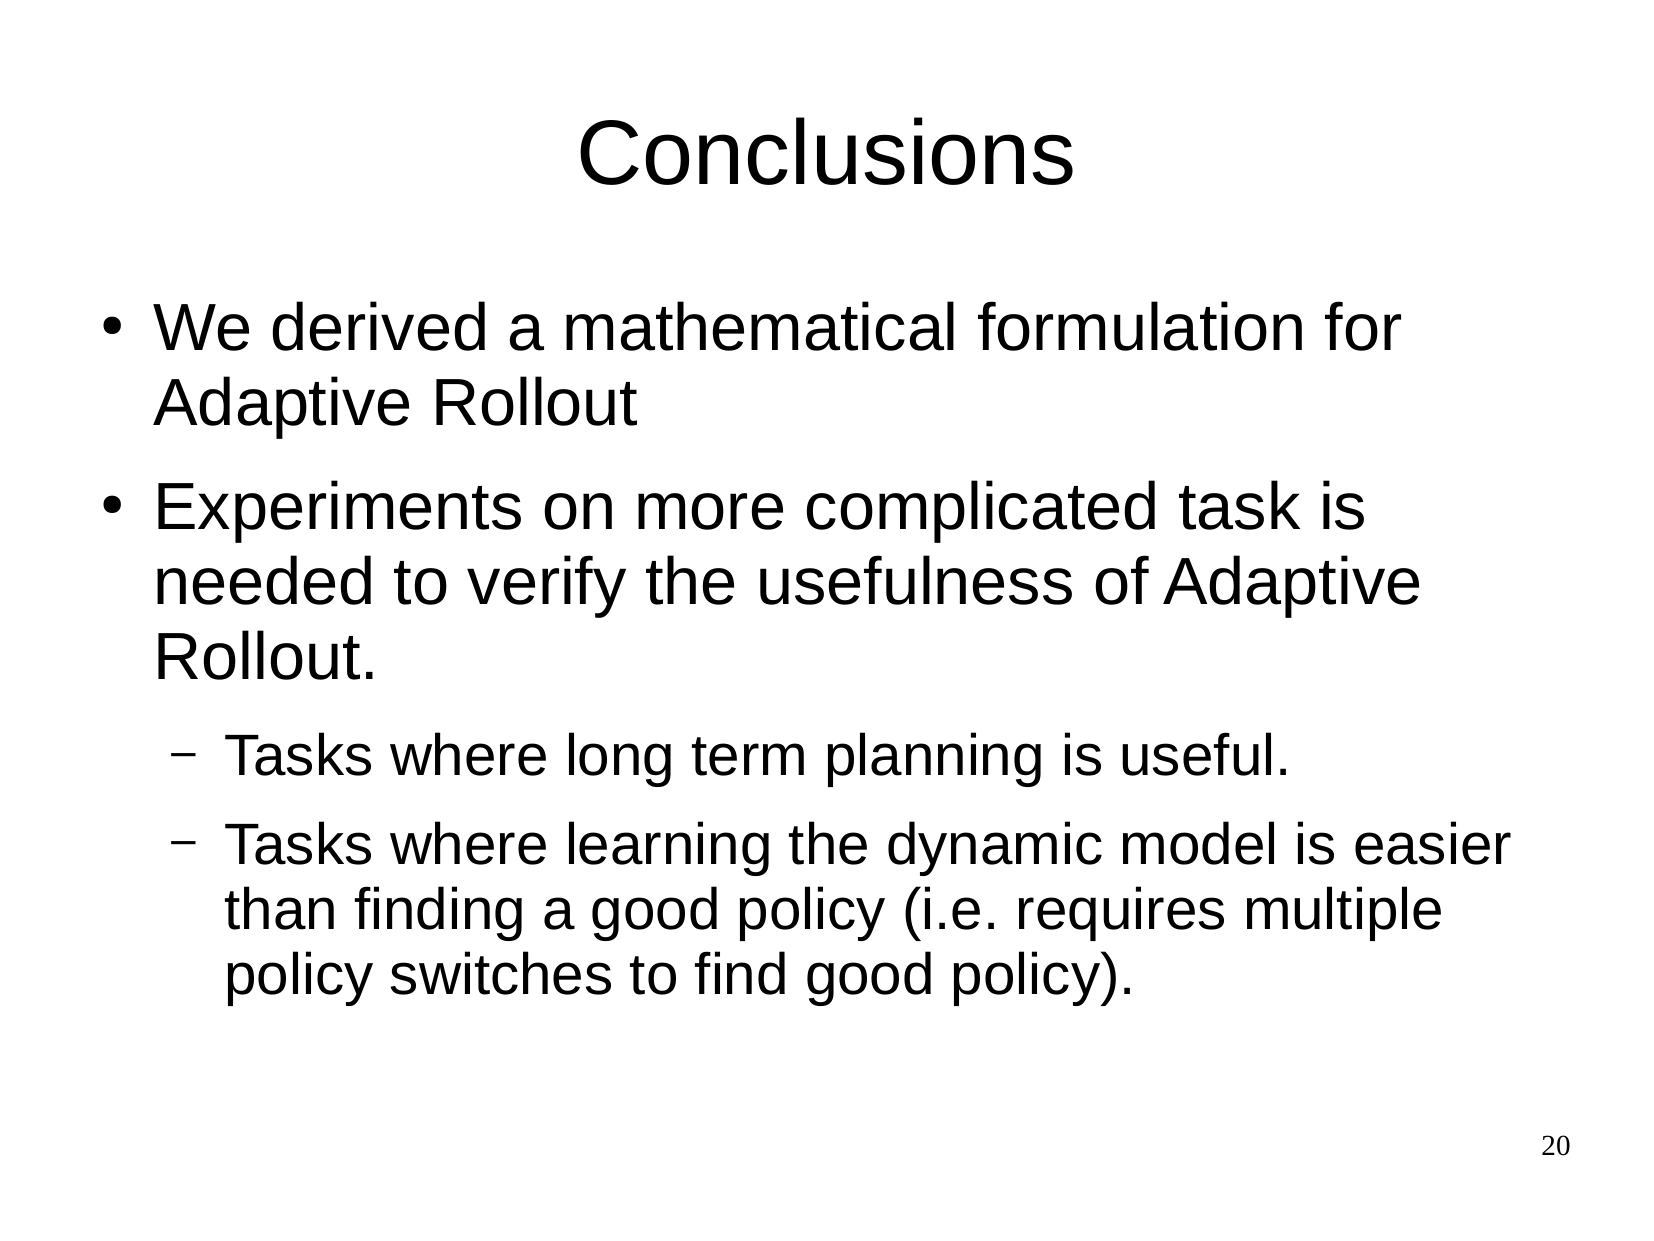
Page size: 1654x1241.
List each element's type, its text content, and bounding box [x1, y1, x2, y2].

list We derived a mathematical formulation for Adaptive Rollout Experiments on more complicated task is needed to verify the usefulness of Adaptive Rollout. Tasks where long term planning is useful. Tasks where learning the dynamic model is easier than finding a good policy (i.e. requires multiple policy switches to find good policy). [82, 290, 1571, 1010]
title Conclusions [82, 49, 1571, 257]
